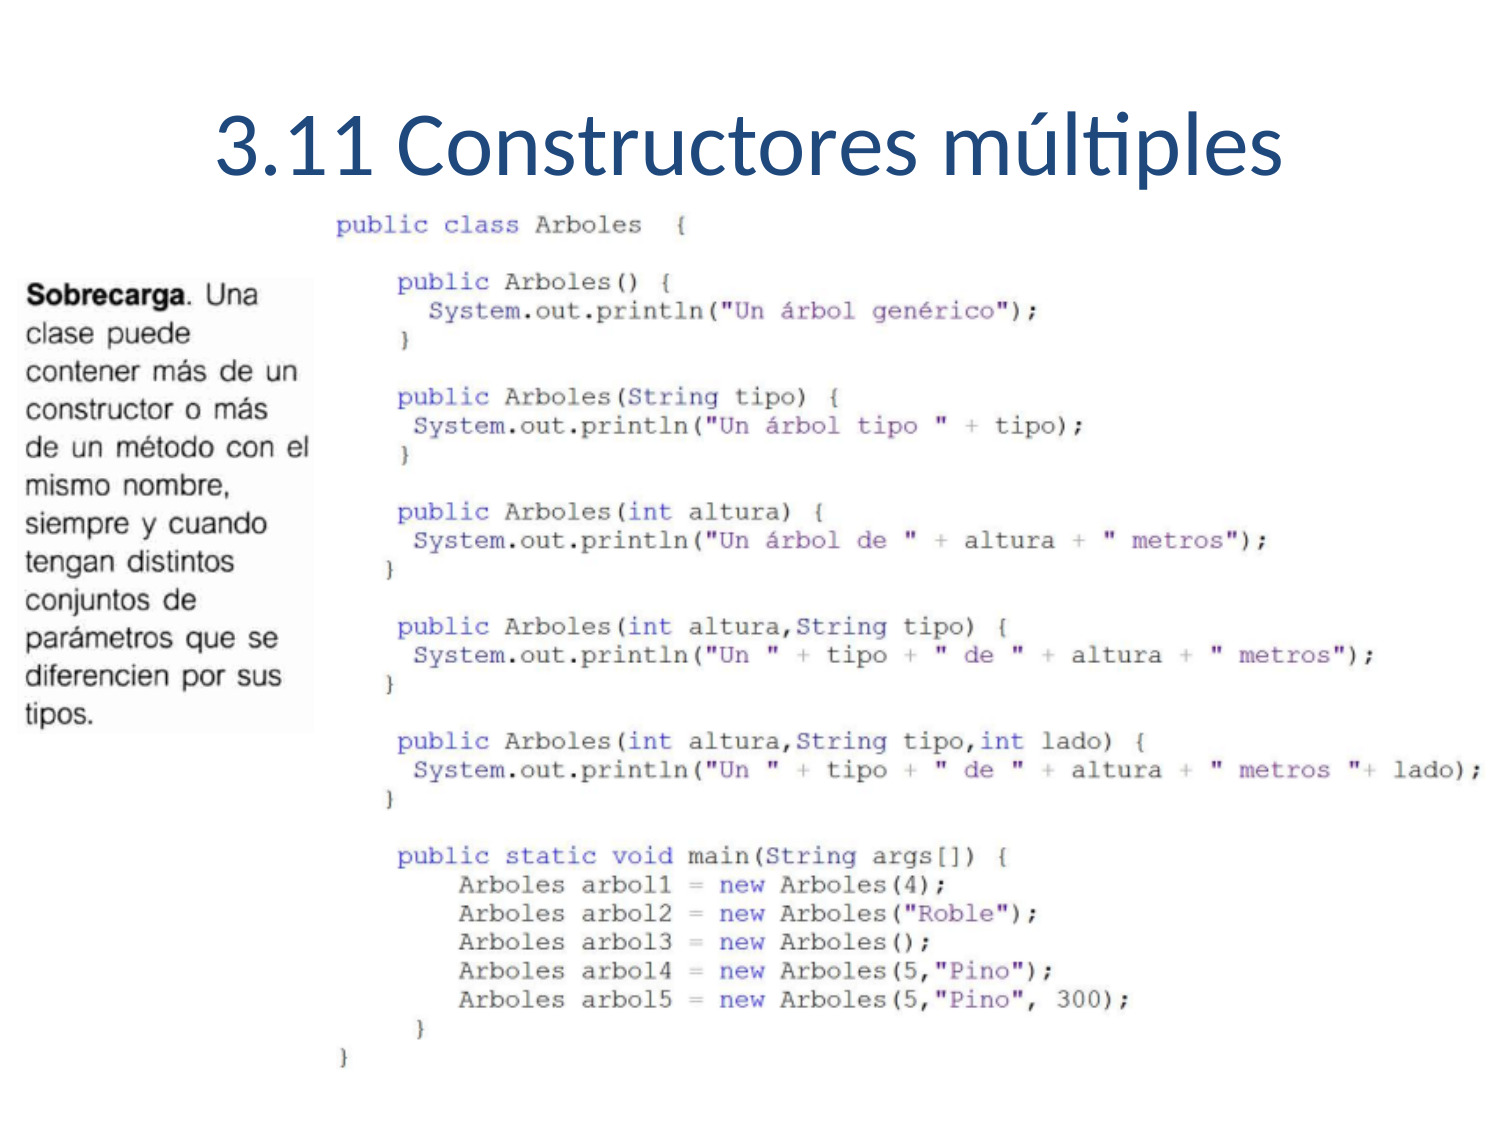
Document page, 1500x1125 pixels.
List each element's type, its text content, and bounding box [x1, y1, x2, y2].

title 3.11 Constructores múltiples [75, 45, 1426, 233]
picture [17, 207, 1499, 1089]
